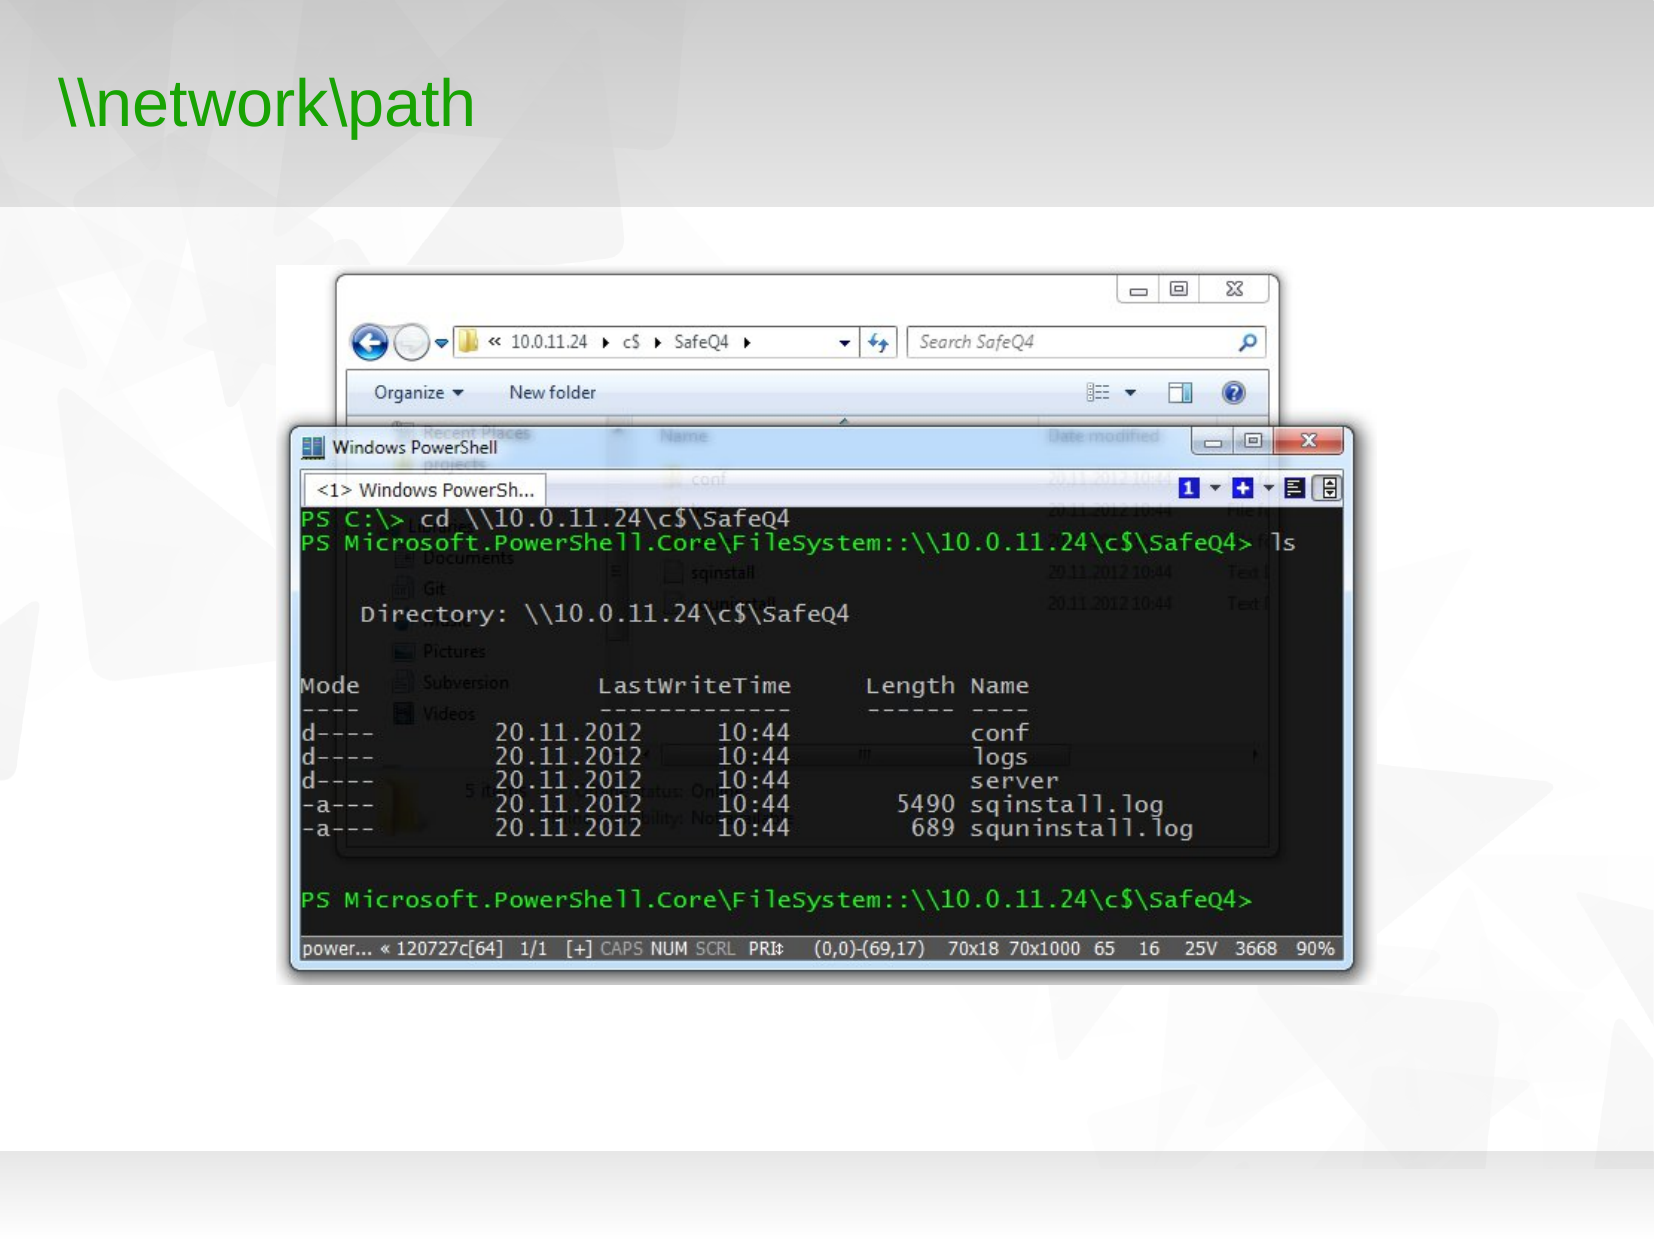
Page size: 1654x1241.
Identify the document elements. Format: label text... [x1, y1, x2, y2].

picture [0, 0, 1654, 1169]
title \\network\path [59, 29, 1595, 178]
